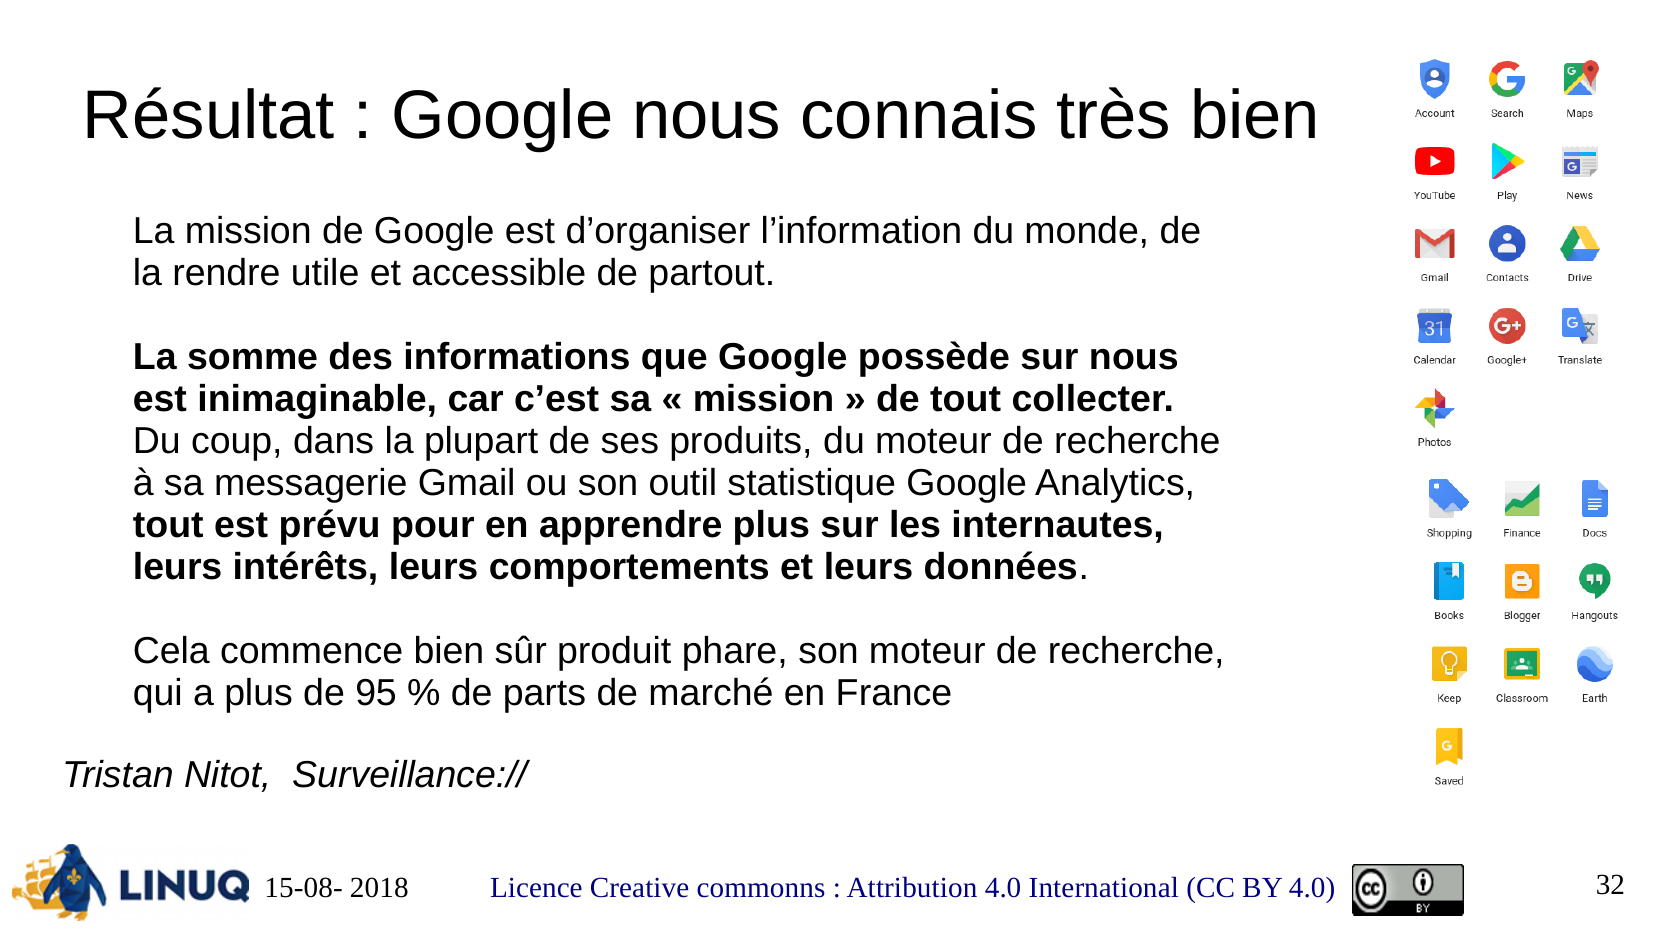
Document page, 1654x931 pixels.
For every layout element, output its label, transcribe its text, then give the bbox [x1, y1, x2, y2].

text_box Tristan Nitot, Surveillance:// [47, 746, 555, 804]
text_box La mission de Google est d’organiser l’information du monde, de la rendre utile et accessible de partout. La somme des informations que Google possède sur nous est inimaginable, car c’est sa « mission » de tout collecter. Du coup, dans la plupart de ses produits, du moteur de recherche à sa messagerie Gmail ou son outil statistique Google Analytics, tout est prévu pour en apprendre plus sur les internautes, leurs intérêts, leurs comportements et leurs données. Cela commence bien sûr produit phare, son moteur de recherche, qui a plus de 95 % de parts de marché en France [118, 201, 1241, 805]
title Résultat : Google nous connais très bien [82, 37, 1393, 193]
picture [11, 844, 249, 921]
picture [1352, 864, 1464, 916]
picture [1393, 35, 1630, 813]
